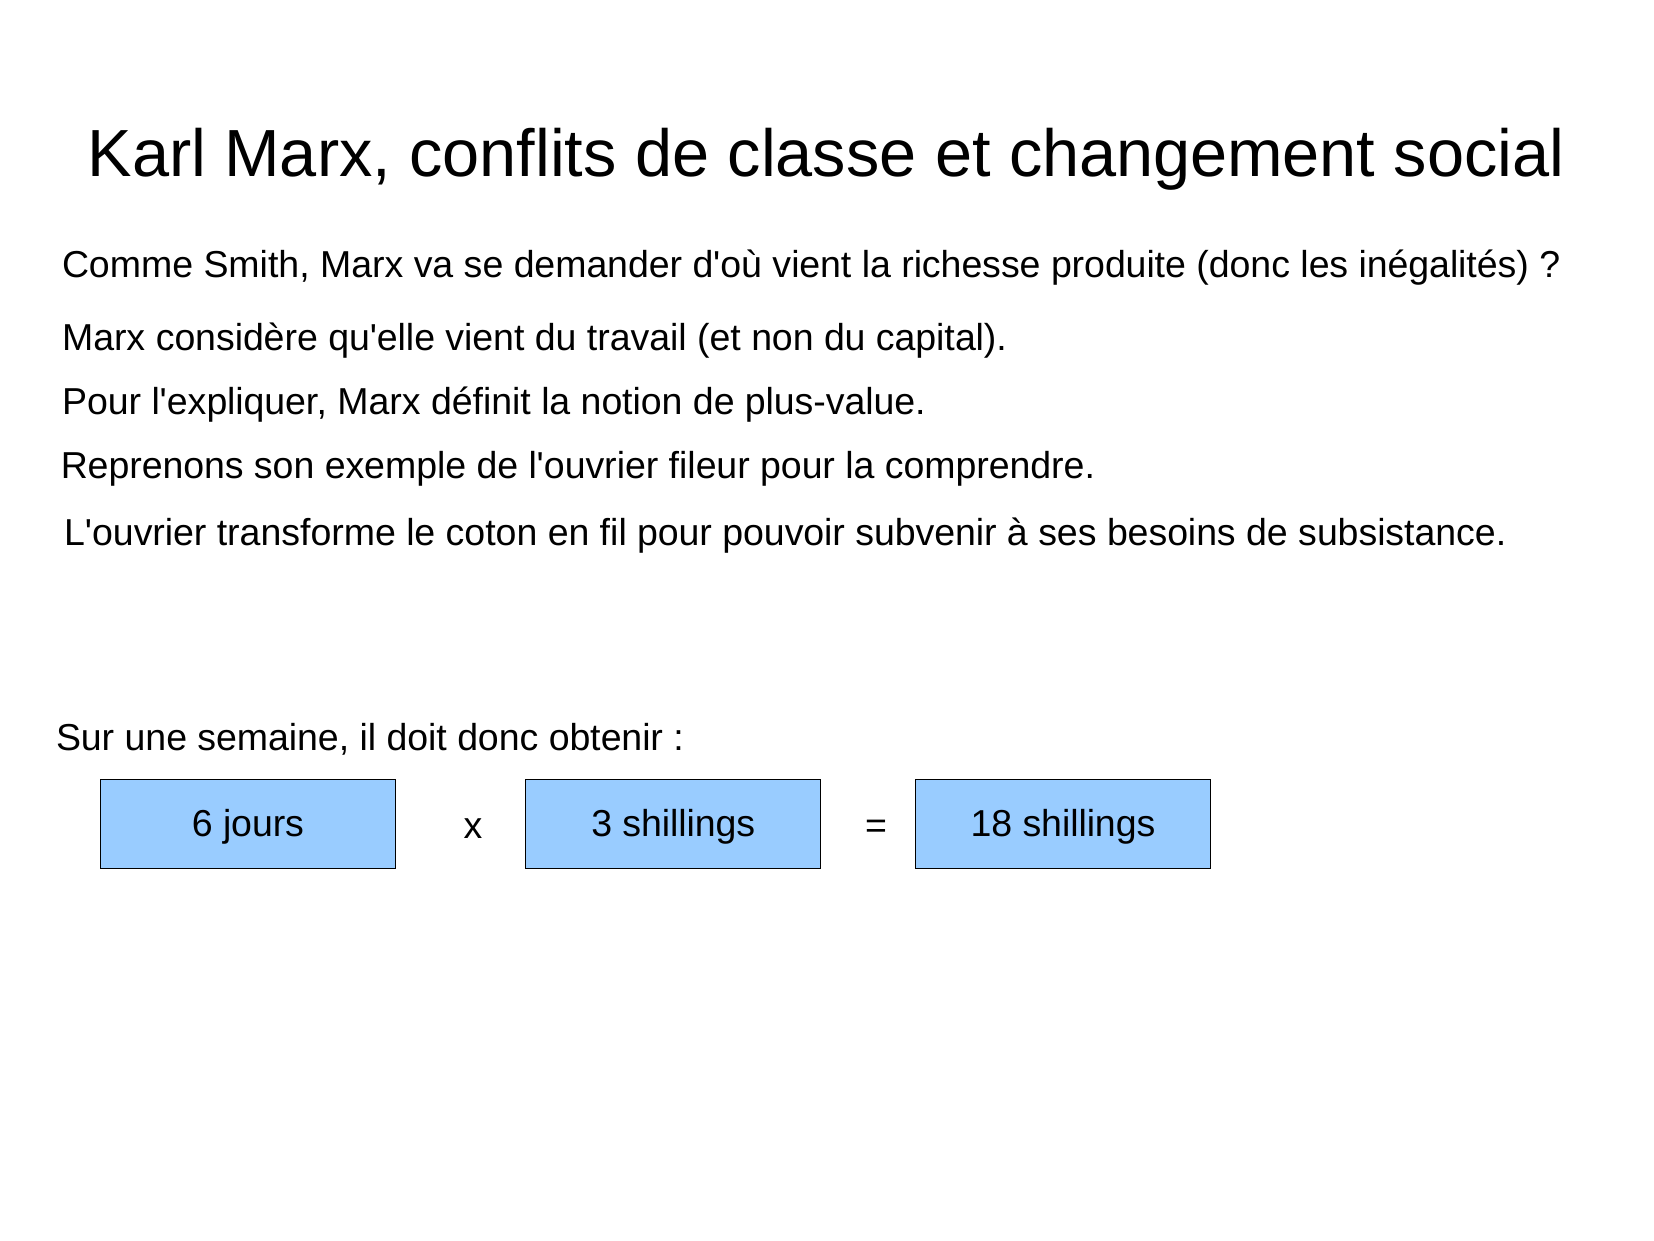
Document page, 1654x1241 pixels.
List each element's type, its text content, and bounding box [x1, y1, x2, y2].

text_box Sur une semaine, il doit donc obtenir : [41, 708, 701, 766]
text_box Comme Smith, Marx va se demander d'où vient la richesse produite (donc les inégalités) ? [47, 236, 1579, 294]
text_box L'ouvrier transforme le coton en fil pour pouvoir subvenir à ses besoins de subsistance. [49, 503, 1542, 561]
text_box Reprenons son exemple de l'ouvrier fileur pour la comprendre. [46, 437, 1123, 494]
title Karl Marx, conflits de classe et changement social [82, 56, 1571, 236]
text_box = [850, 797, 903, 855]
text_box 3 shillings [525, 779, 821, 869]
text_box 18 shillings [915, 779, 1211, 869]
text_box Marx considère qu'elle vient du travail (et non du capital). [47, 308, 1025, 366]
text_box Pour l'expliquer, Marx définit la notion de plus-value. [47, 373, 943, 431]
text_box x [448, 797, 498, 855]
text_box 6 jours [100, 779, 396, 869]
